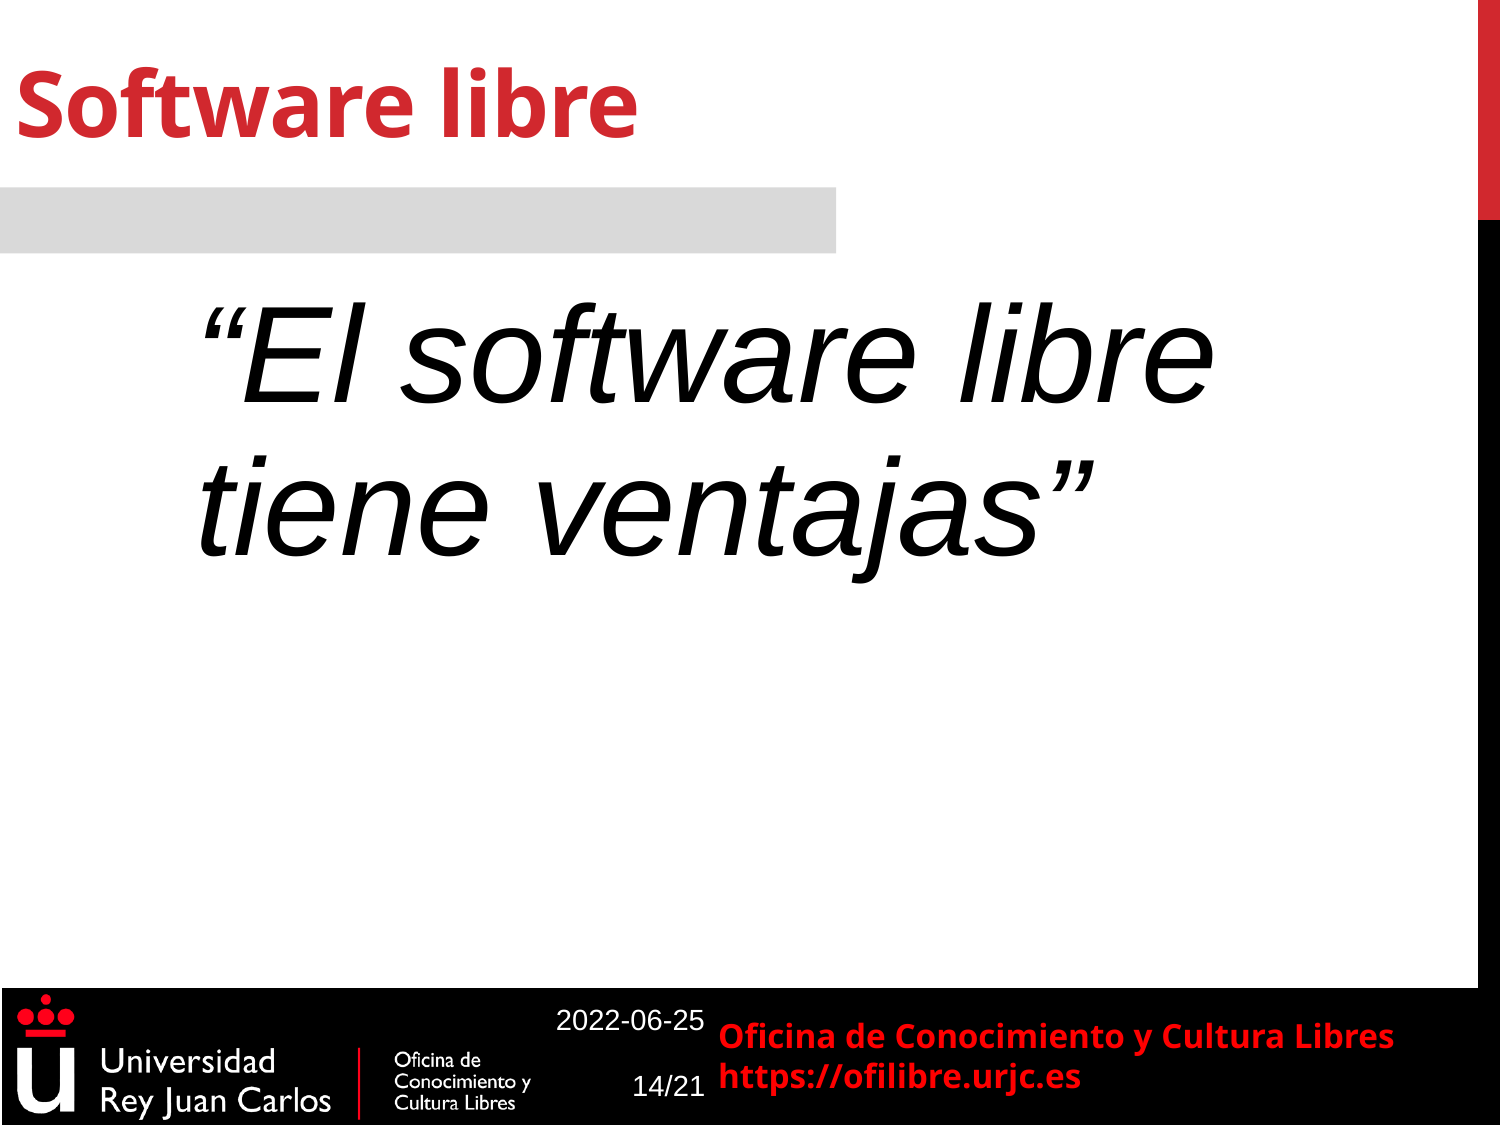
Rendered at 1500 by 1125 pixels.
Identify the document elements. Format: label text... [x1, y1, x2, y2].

title [75, 7, 1425, 196]
list “El software libre tiene ventajas” [180, 270, 1276, 721]
text_box Software libre [0, 24, 1326, 172]
picture [17, 994, 531, 1120]
